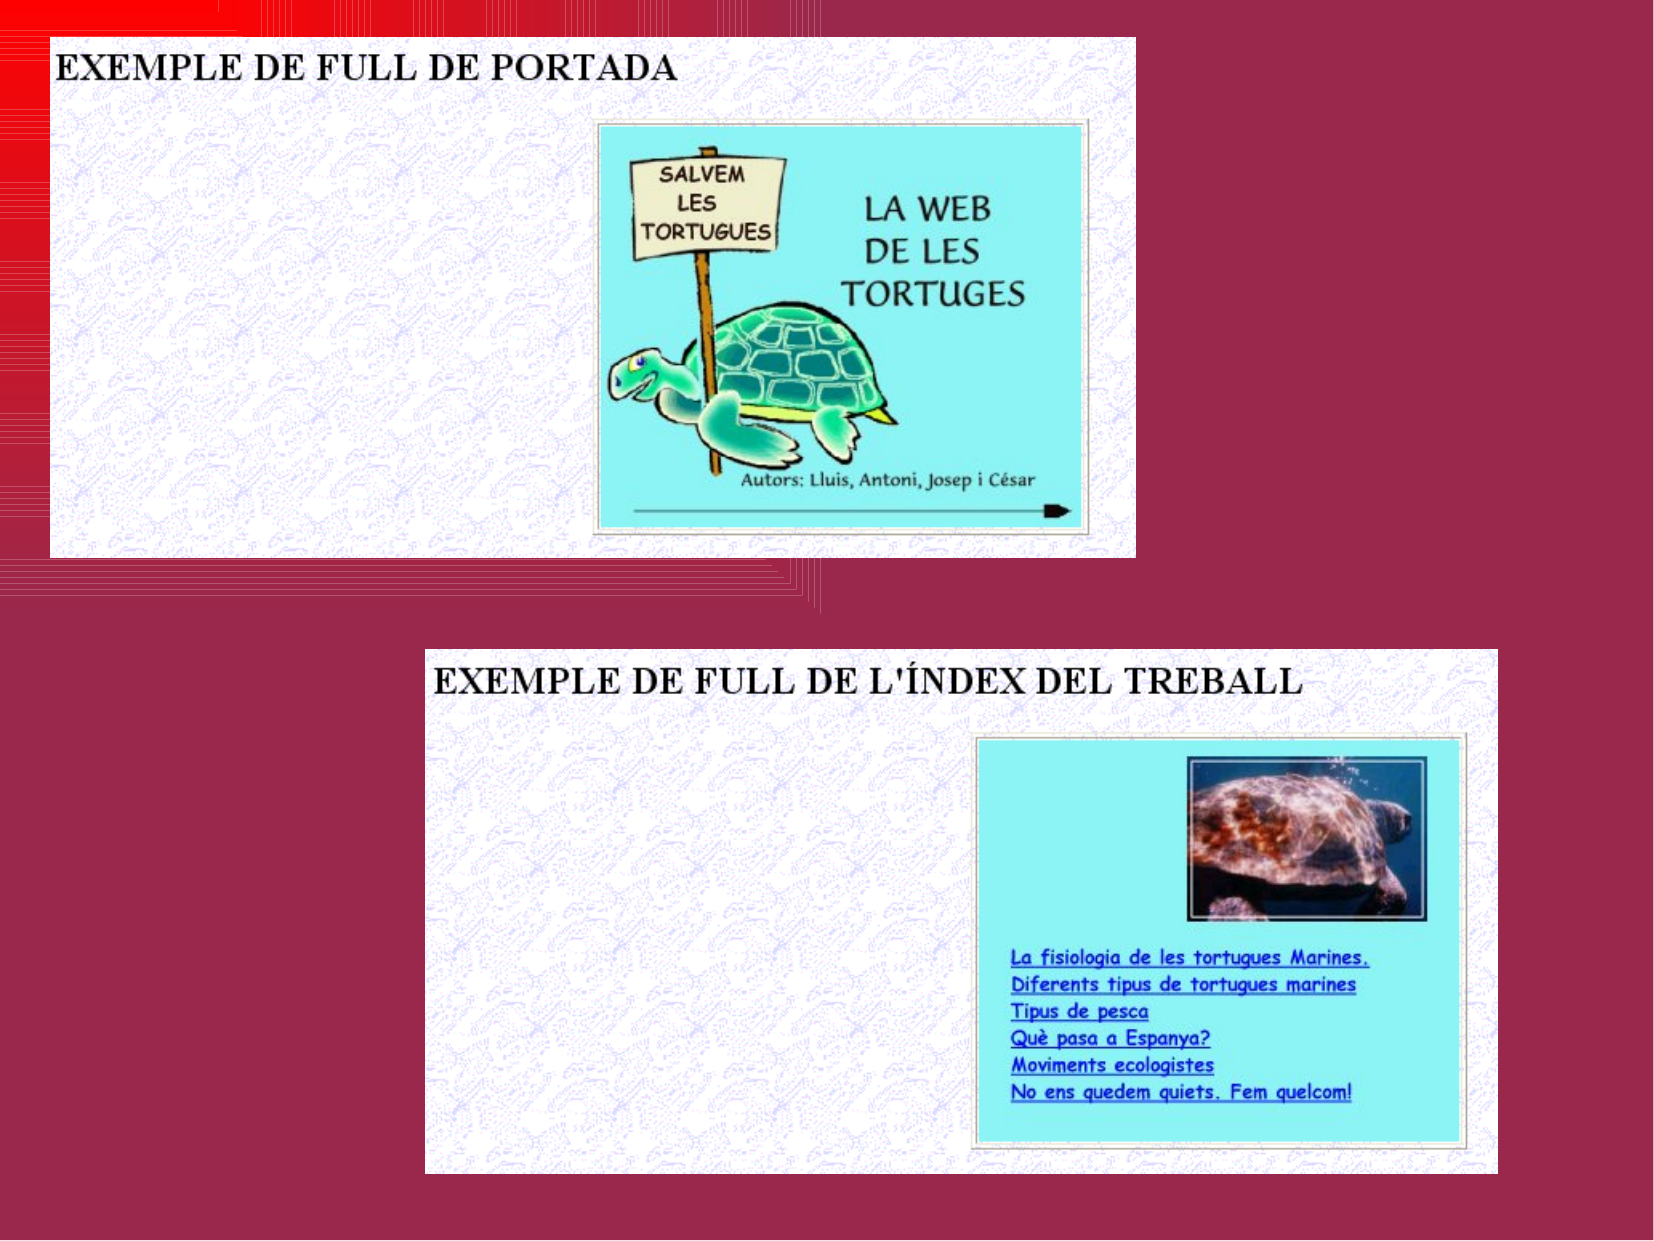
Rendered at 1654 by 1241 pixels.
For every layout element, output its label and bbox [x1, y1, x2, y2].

picture [425, 649, 1498, 1174]
picture [50, 37, 1136, 558]
